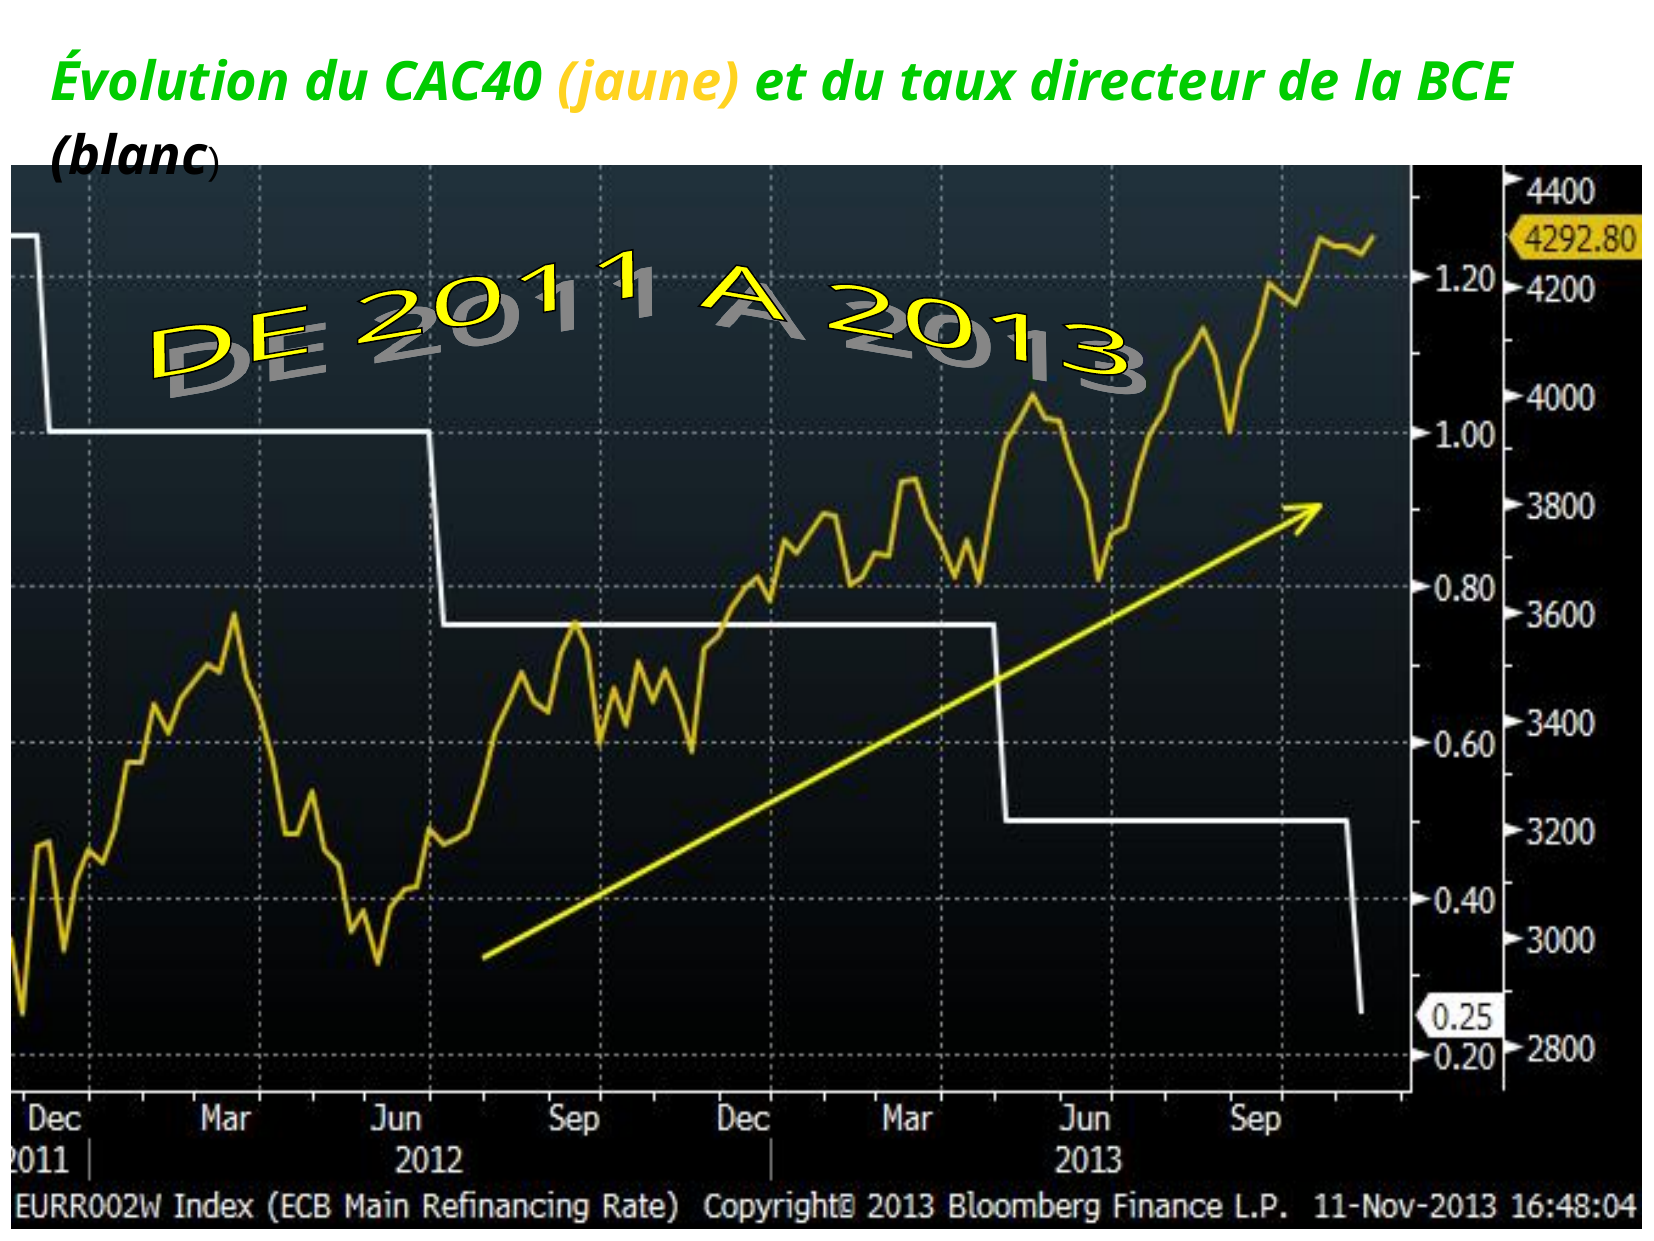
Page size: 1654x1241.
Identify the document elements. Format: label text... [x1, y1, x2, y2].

text_box DE 2011 A 2013 [252, 305, 308, 362]
text_box DE 2011 A 2013 [435, 276, 501, 327]
text_box DE 2011 A 2013 [698, 265, 787, 322]
text_box DE 2011 A 2013 [1062, 323, 1128, 376]
text_box DE 2011 A 2013 [518, 263, 556, 313]
text_box DE 2011 A 2013 [906, 297, 972, 349]
text_box Évolution du CAC40 (jaune) et du taux directeur de la BCE (blanc) [35, 35, 1619, 133]
picture [11, 165, 1642, 1229]
text_box DE 2011 A 2013 [828, 284, 894, 340]
text_box DE 2011 A 2013 [152, 324, 232, 379]
text_box DE 2011 A 2013 [990, 312, 1028, 362]
text_box DE 2011 A 2013 [596, 249, 634, 300]
text_box DE 2011 A 2013 [357, 289, 423, 345]
